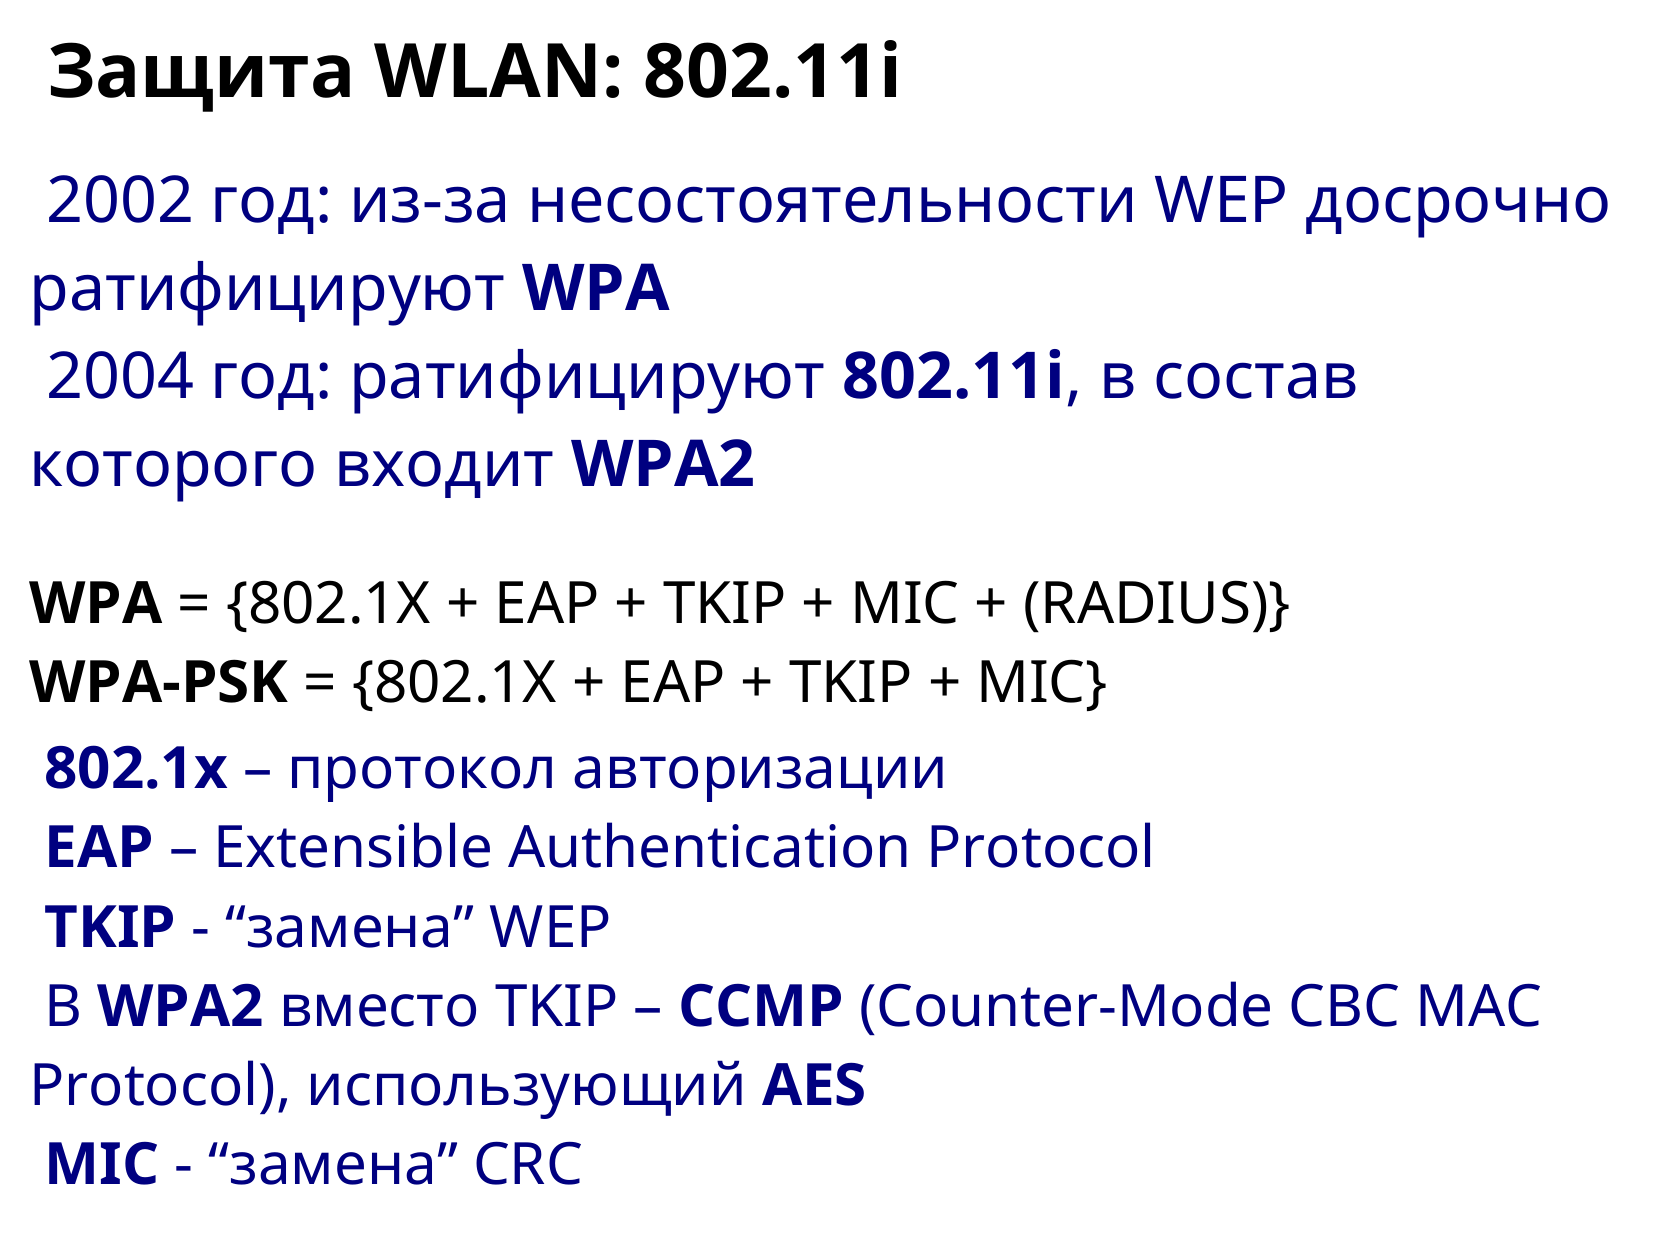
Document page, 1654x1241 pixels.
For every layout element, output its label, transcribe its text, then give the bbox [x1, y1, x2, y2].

text_box 2002 год: из-за несостоятельности WEP досрочно ратифицируют WPA 2004 год: ратифицируют 802.11i, в состав которого входит WPA2 [29, 153, 1625, 502]
text_box Защита WLAN: 802.11i [47, 17, 1595, 110]
text_box WPA = {802.1X + EAP + TKIP + MIC + (RADIUS)} WPA-PSK = {802.1X + EAP + TKIP + MIC} [29, 561, 1565, 703]
text_box 802.1x – протокол авторизации EAP – Extensible Authentication Protocol TKIP - “замена” WEP В WPA2 вместо TKIP – CCMP (Counter-Mode CBC MAC Protocol), использующий AES MIC - “замена” CRC [29, 726, 1625, 1151]
